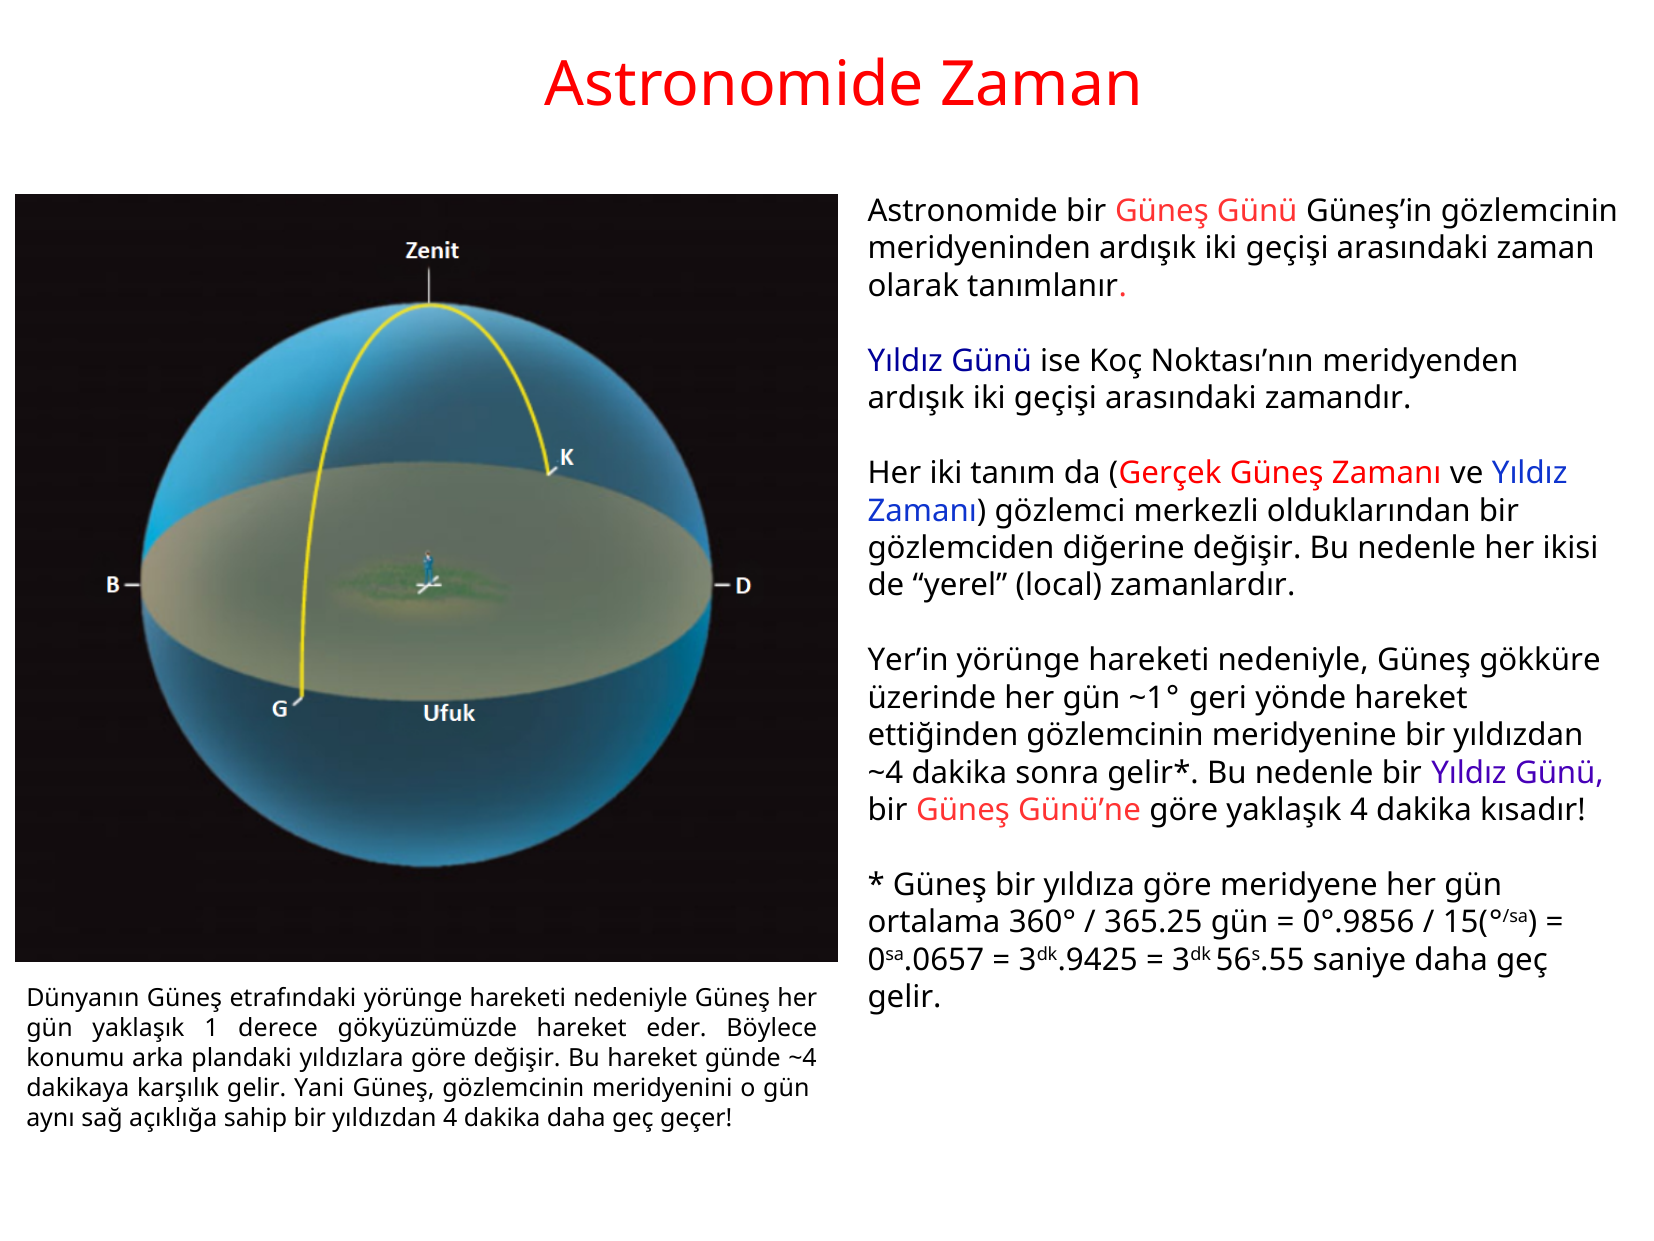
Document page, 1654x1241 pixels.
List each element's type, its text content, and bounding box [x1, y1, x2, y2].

text_box Dünyanın Güneş etrafındaki yörünge hareketi nedeniyle Güneş her gün yaklaşık 1 derece gökyüzümüzde hareket eder. Böylece konumu arka plandaki yıldızlara göre değişir. Bu hareket günde ~4 dakikaya karşılık gelir. Yani Güneş, gözlemcinin meridyenini o gün aynı sağ açıklığa sahip bir yıldızdan 4 dakika daha geç geçer! [11, 973, 833, 1189]
text_box Astronomide bir Güneş Günü Güneş’in gözlemcinin meridyeninden ardışık iki geçişi arasındaki zaman olarak tanımlanır. Yıldız Günü ise Koç Noktası’nın meridyenden ardışık iki geçişi arasındaki zamandır. Her iki tanım da (Gerçek Güneş Zamanı ve Yıldız Zamanı) gözlemci merkezli olduklarından bir gözlemciden diğerine değişir. Bu nedenle her ikisi de “yerel” (local) zamanlardır. Yer’in yörünge hareketi nedeniyle, Güneş gökküre üzerinde her gün ~1° geri yönde hareket ettiğinden gözlemcinin meridyenine bir yıldızdan ~4 dakika sonra gelir*. Bu nedenle bir Yıldız Günü, bir Güneş Günü’ne göre yaklaşık 4 dakika kısadır! * Güneş bir yıldıza göre meridyene her gün ortalama 360° / 365.25 gün = 0°.9856 / 15(°/sa) = 0sa.0657 = 3dk.9425 = 3dk 56s.55 saniye daha geç gelir. [852, 182, 1636, 1098]
title Astronomide Zaman [82, 13, 1571, 147]
picture [15, 194, 838, 962]
